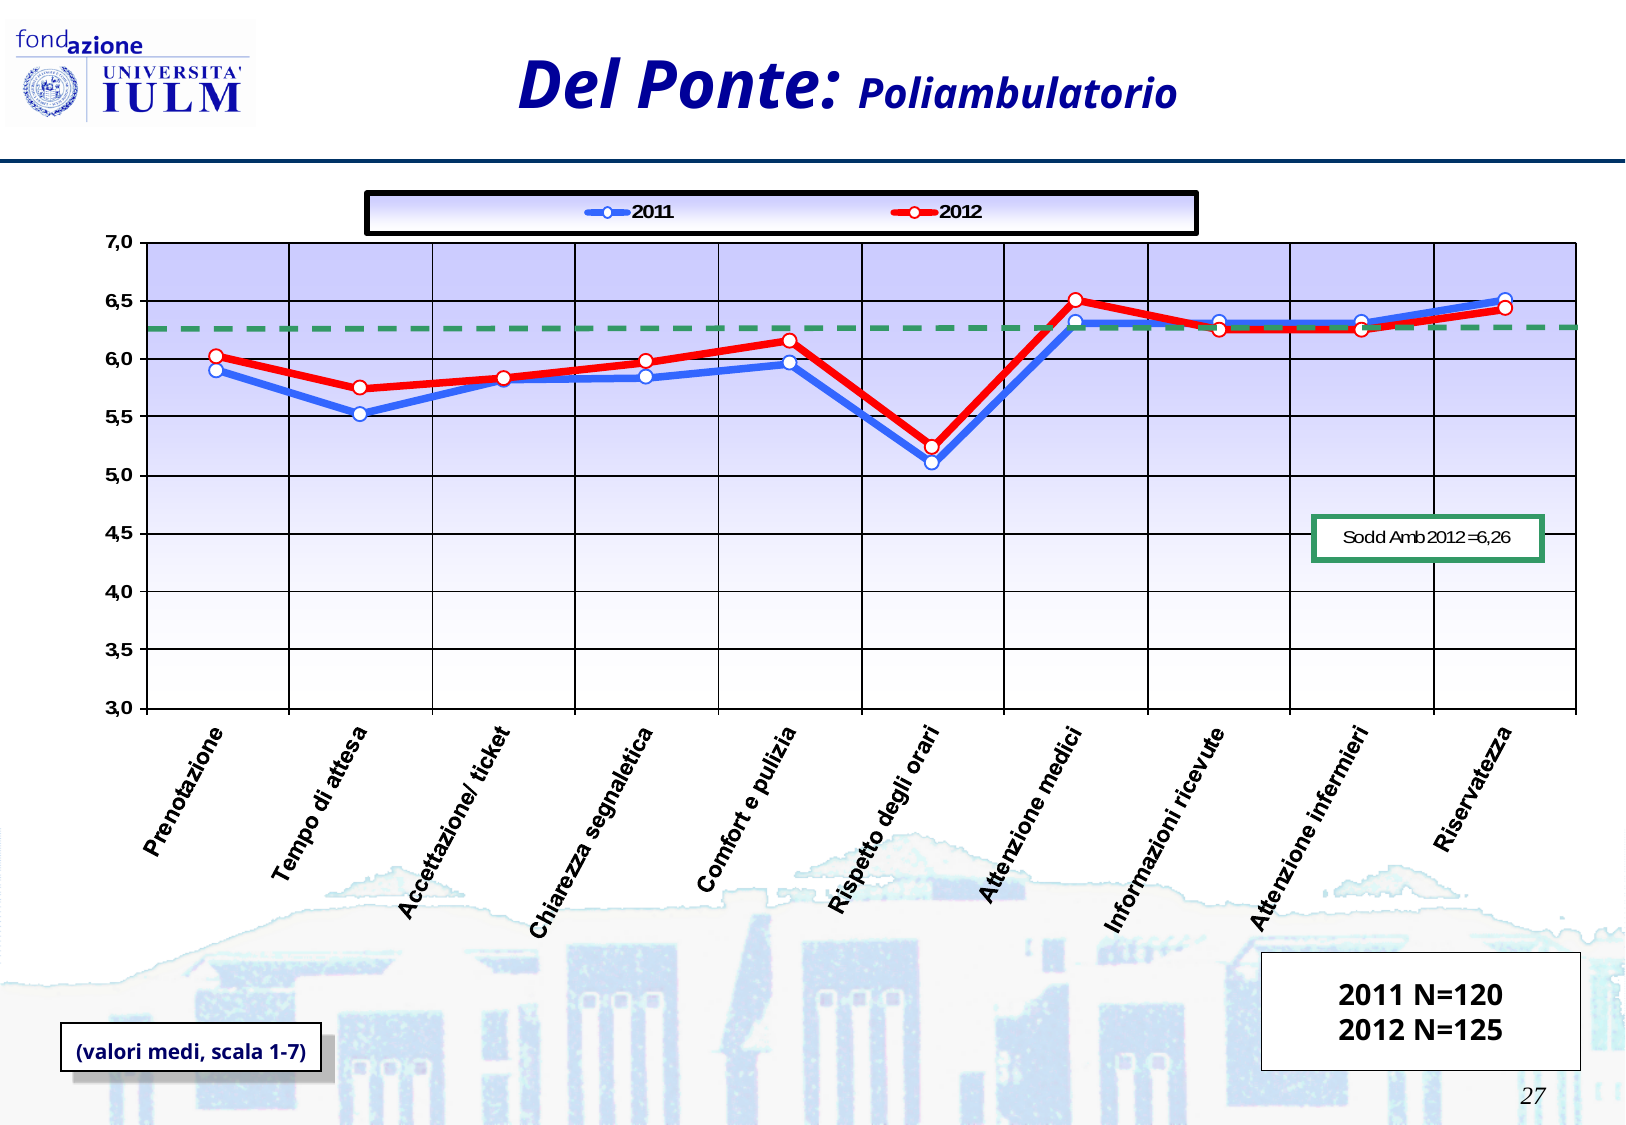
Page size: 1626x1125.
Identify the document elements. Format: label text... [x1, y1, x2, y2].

picture [5, 19, 256, 127]
text_box Del Ponte: Poliambulatorio [304, 18, 1392, 144]
picture [63, 179, 1581, 1125]
